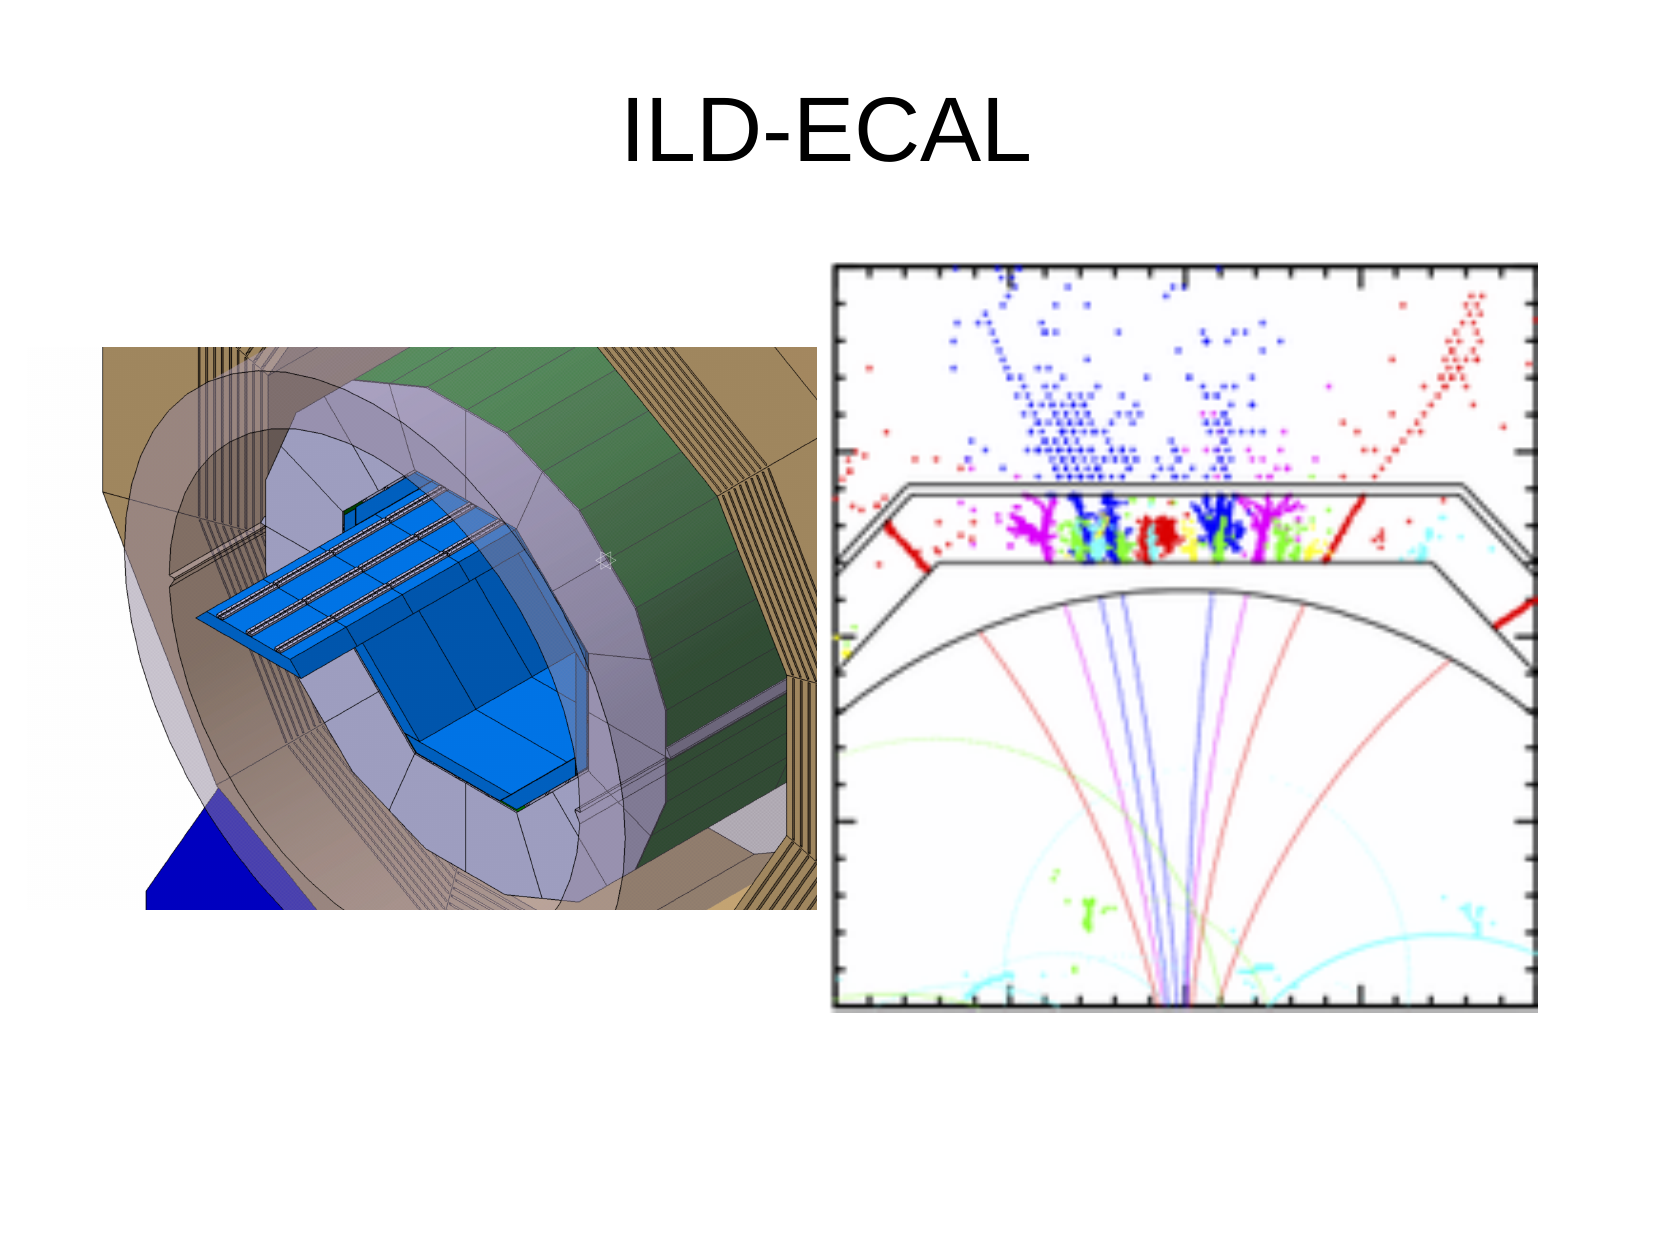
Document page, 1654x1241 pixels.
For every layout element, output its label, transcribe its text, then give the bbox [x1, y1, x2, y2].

title ILD-ECAL [82, 25, 1571, 233]
picture [825, 262, 1538, 1013]
picture [27, 347, 817, 910]
